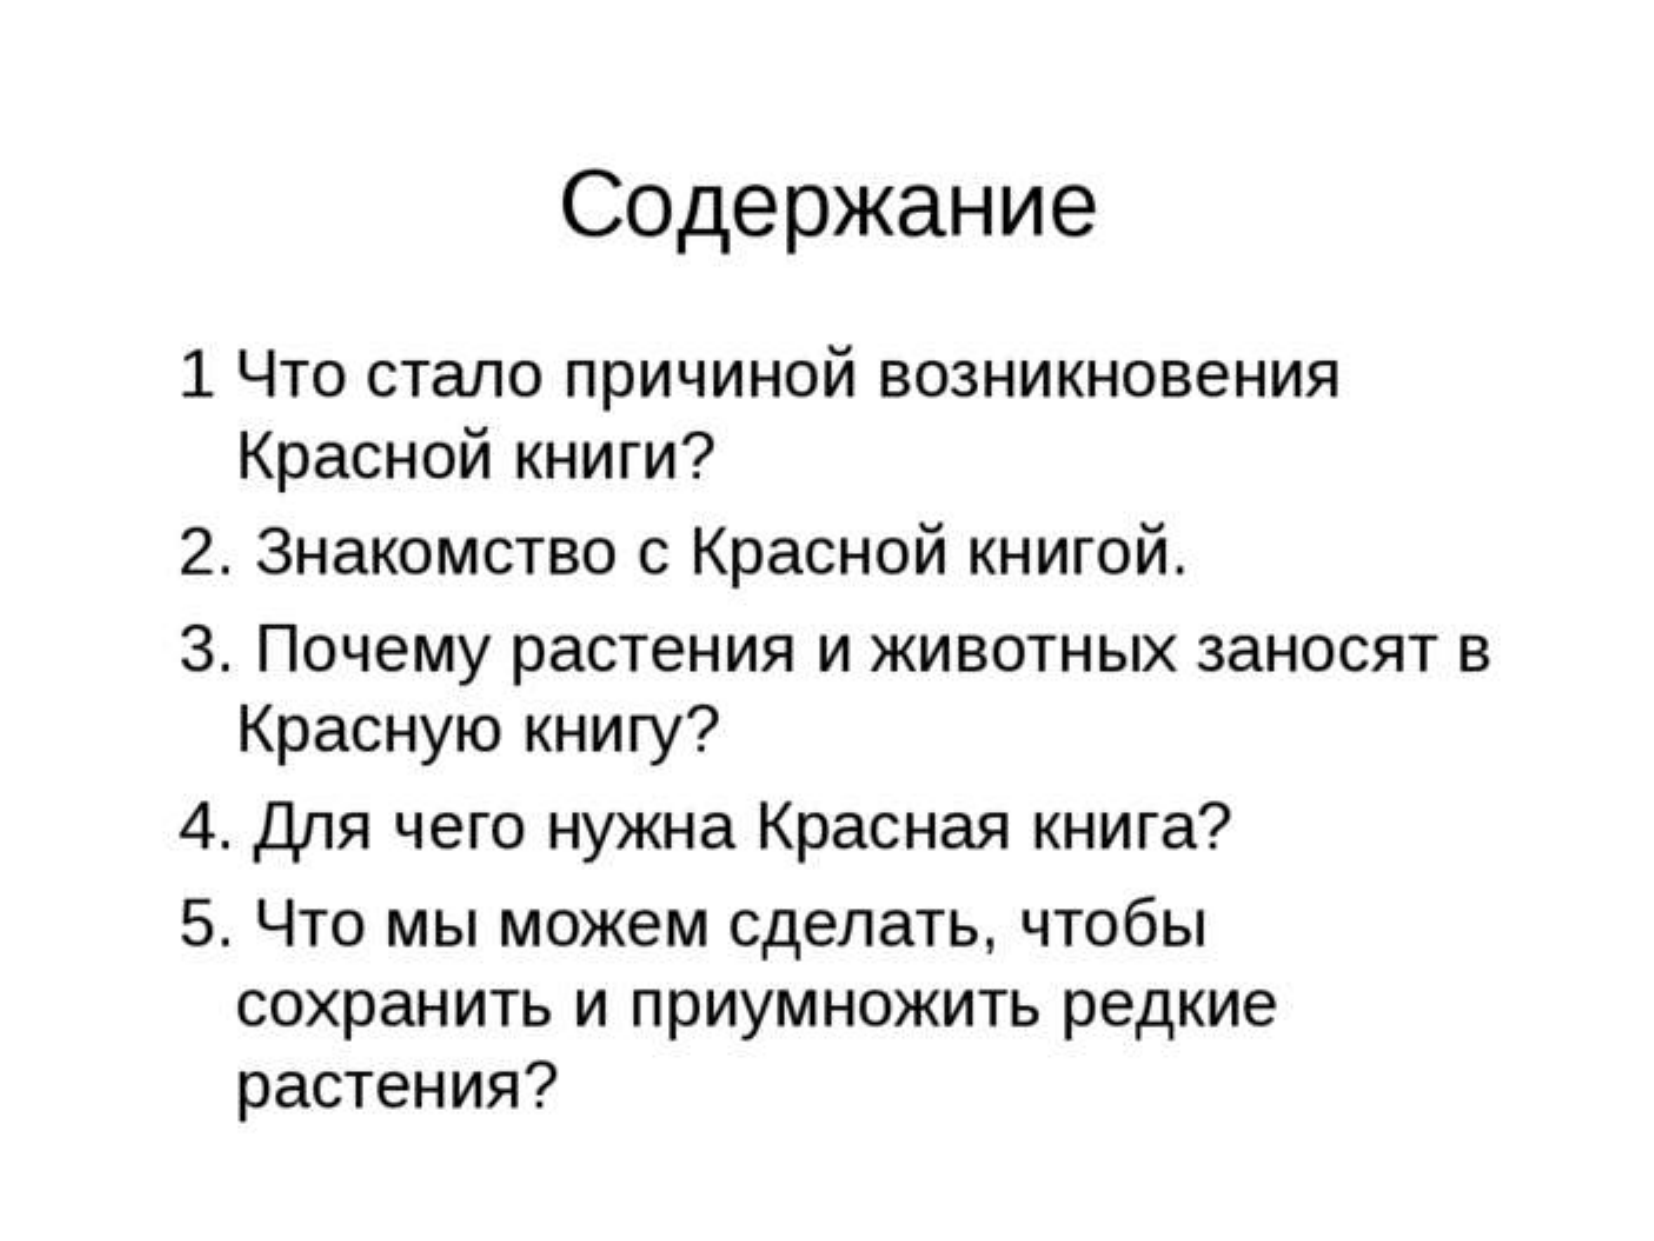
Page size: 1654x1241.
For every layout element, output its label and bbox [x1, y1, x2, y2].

picture [88, 60, 1595, 1190]
